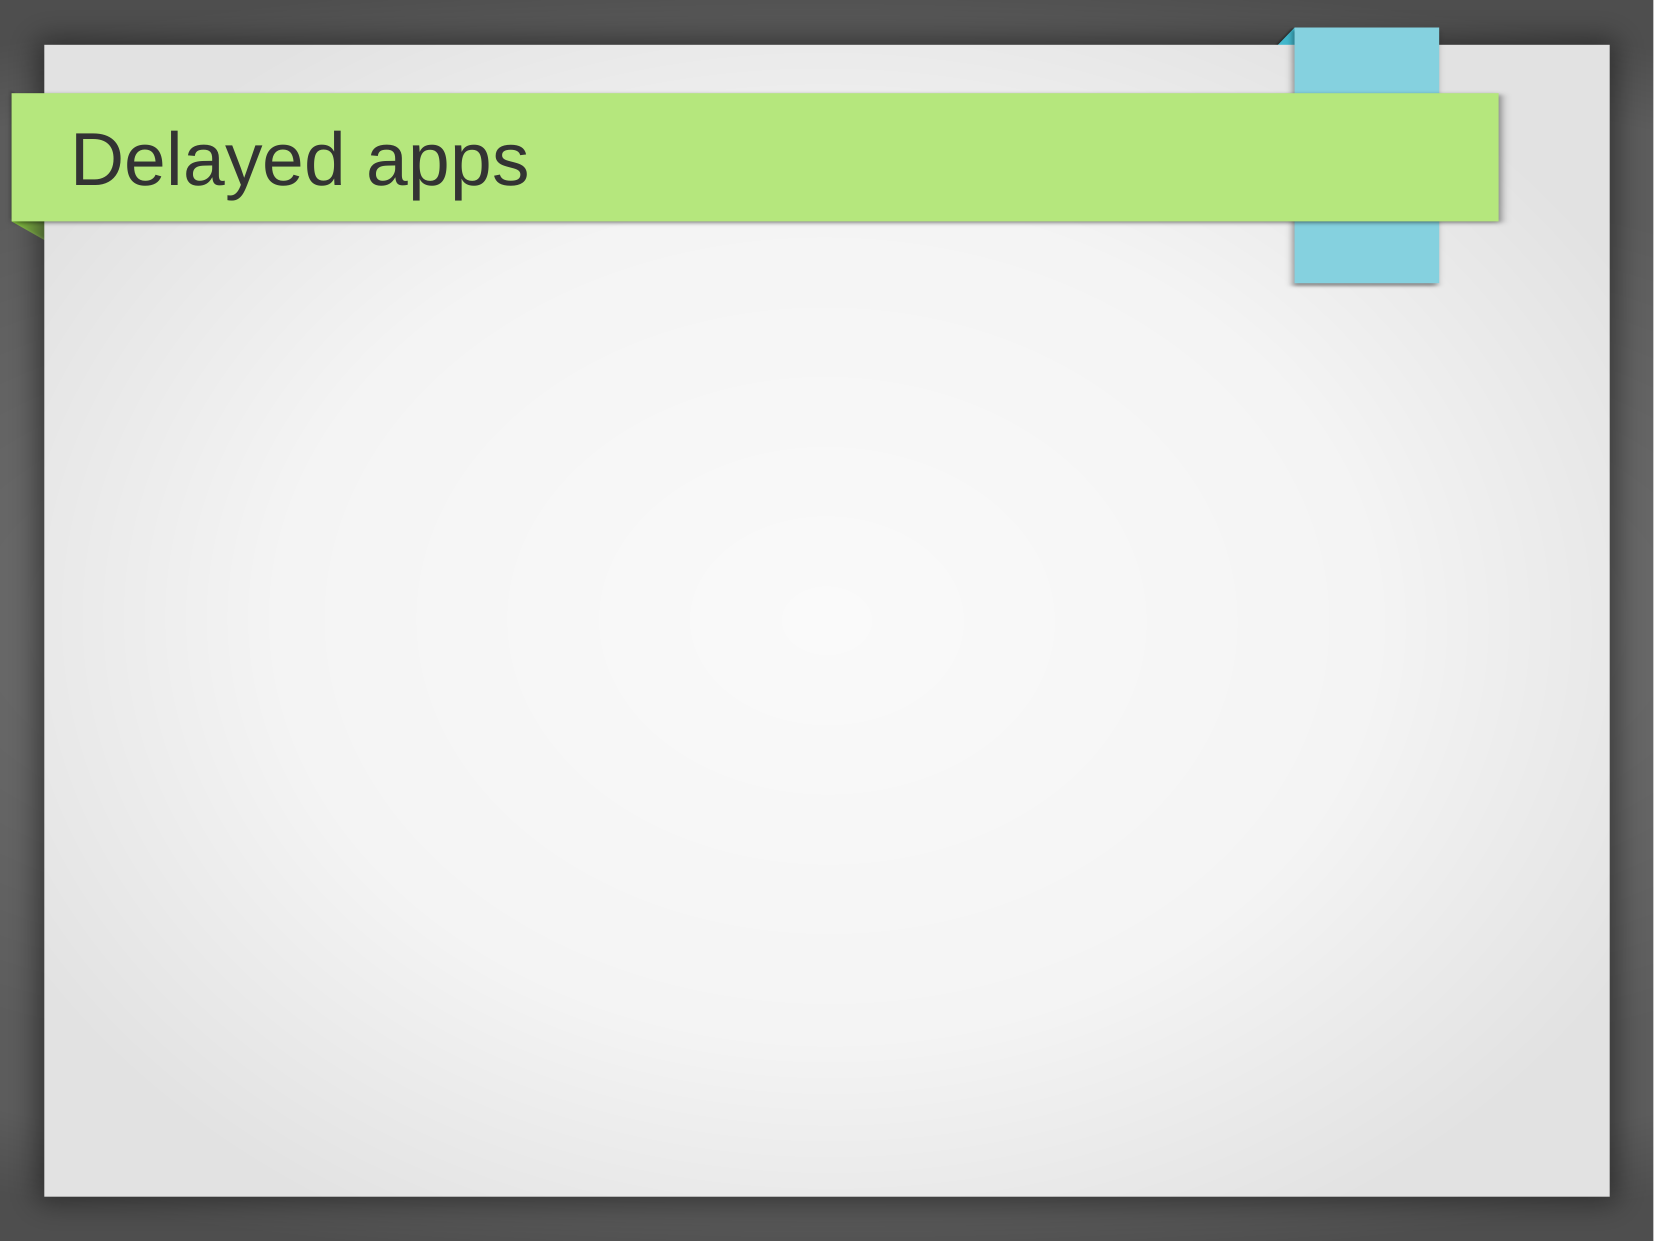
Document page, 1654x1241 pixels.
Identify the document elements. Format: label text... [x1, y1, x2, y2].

picture [0, 0, 1654, 1241]
title Delayed apps [70, 106, 1229, 213]
